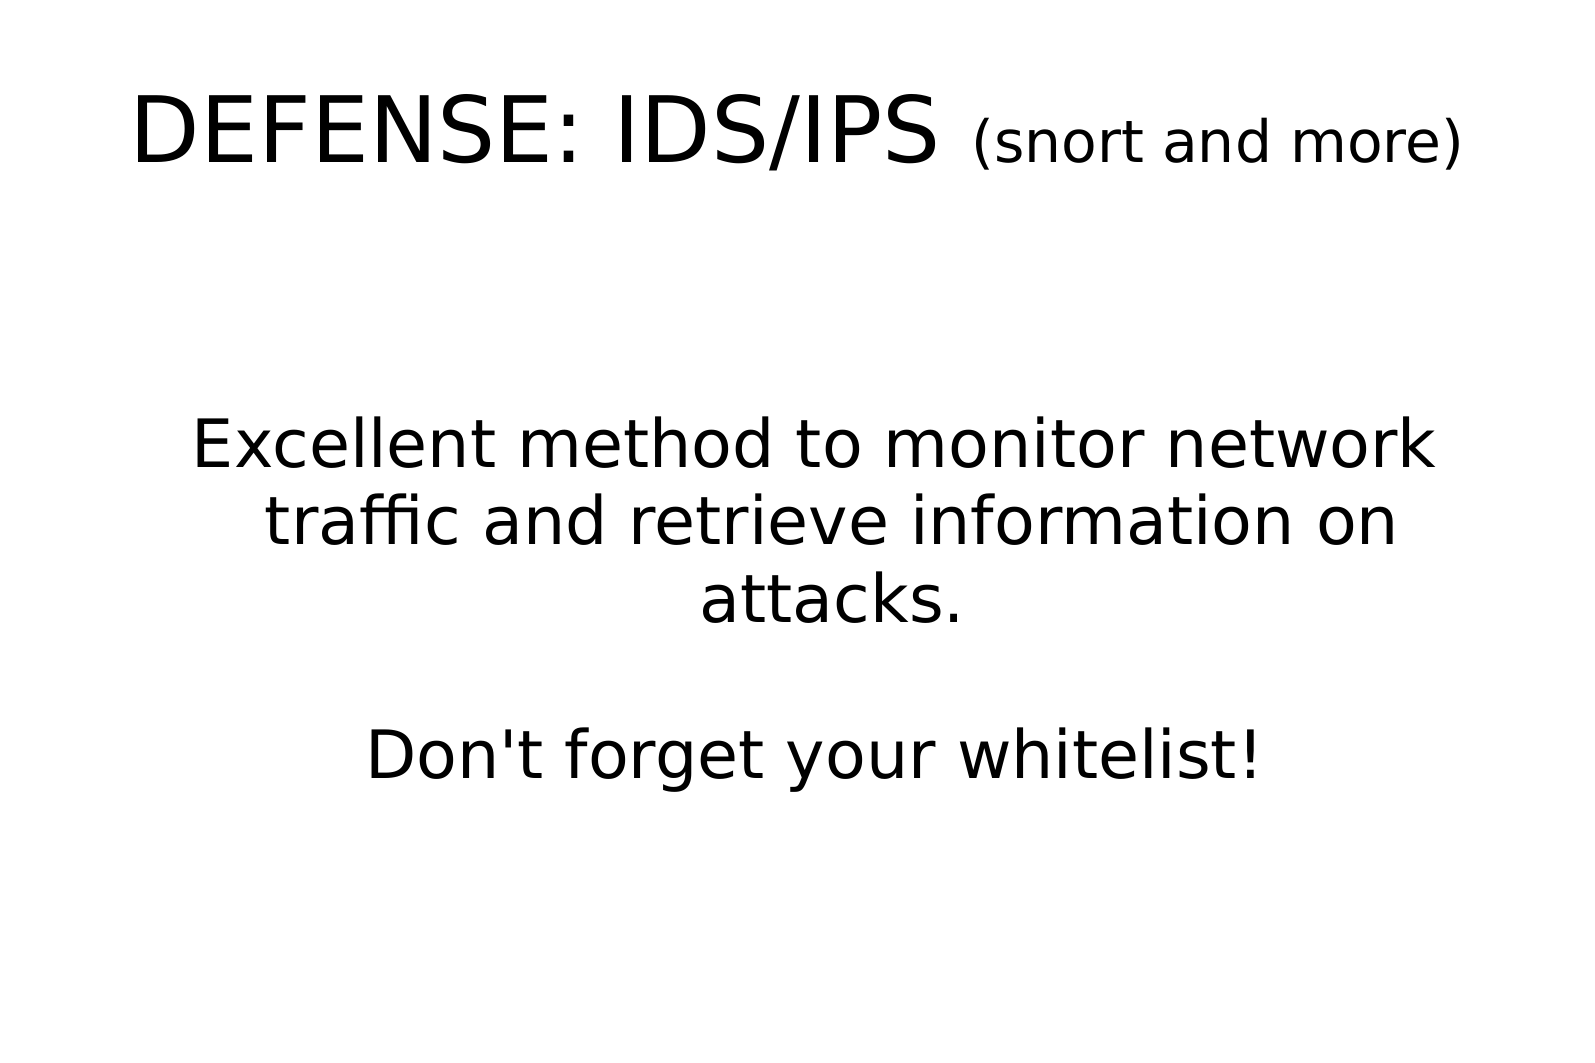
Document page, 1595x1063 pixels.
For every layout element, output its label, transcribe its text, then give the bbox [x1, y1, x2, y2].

title DEFENSE: IDS/IPS (snort and more) [79, 49, 1515, 213]
subtitle Excellent method to monitor network traffic and retrieve information on attacks. Don't forget your whitelist! [79, 256, 1515, 943]
